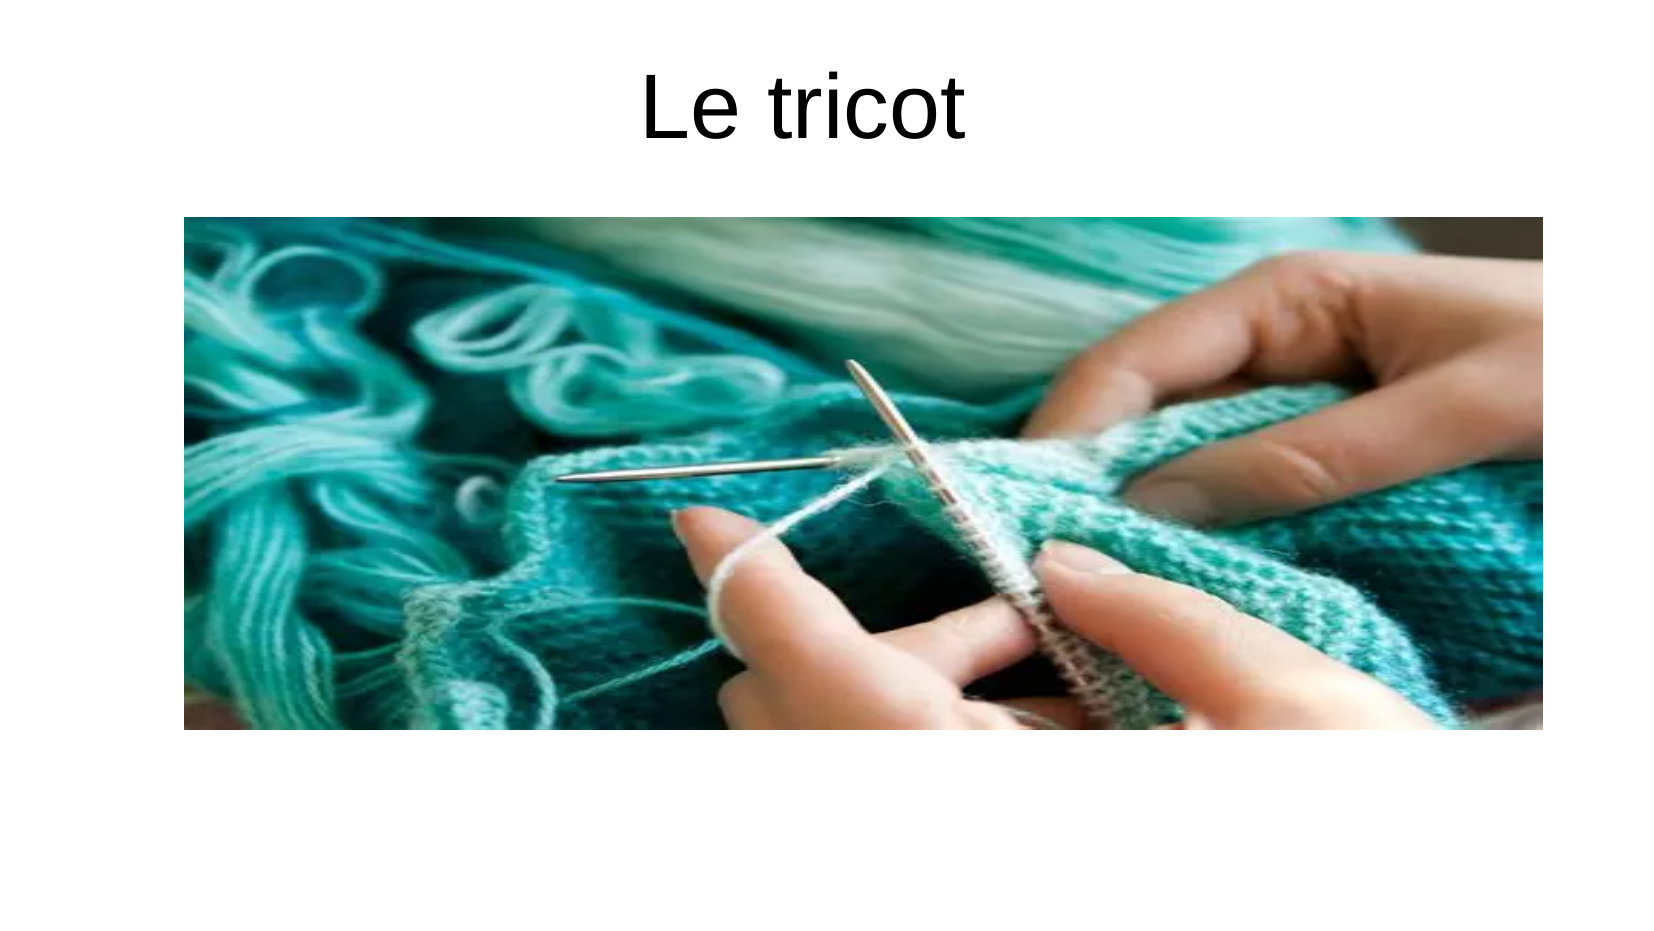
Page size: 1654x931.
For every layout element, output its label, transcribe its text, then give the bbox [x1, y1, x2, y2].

title Le tricot [59, 29, 1548, 185]
picture [184, 217, 1543, 730]
